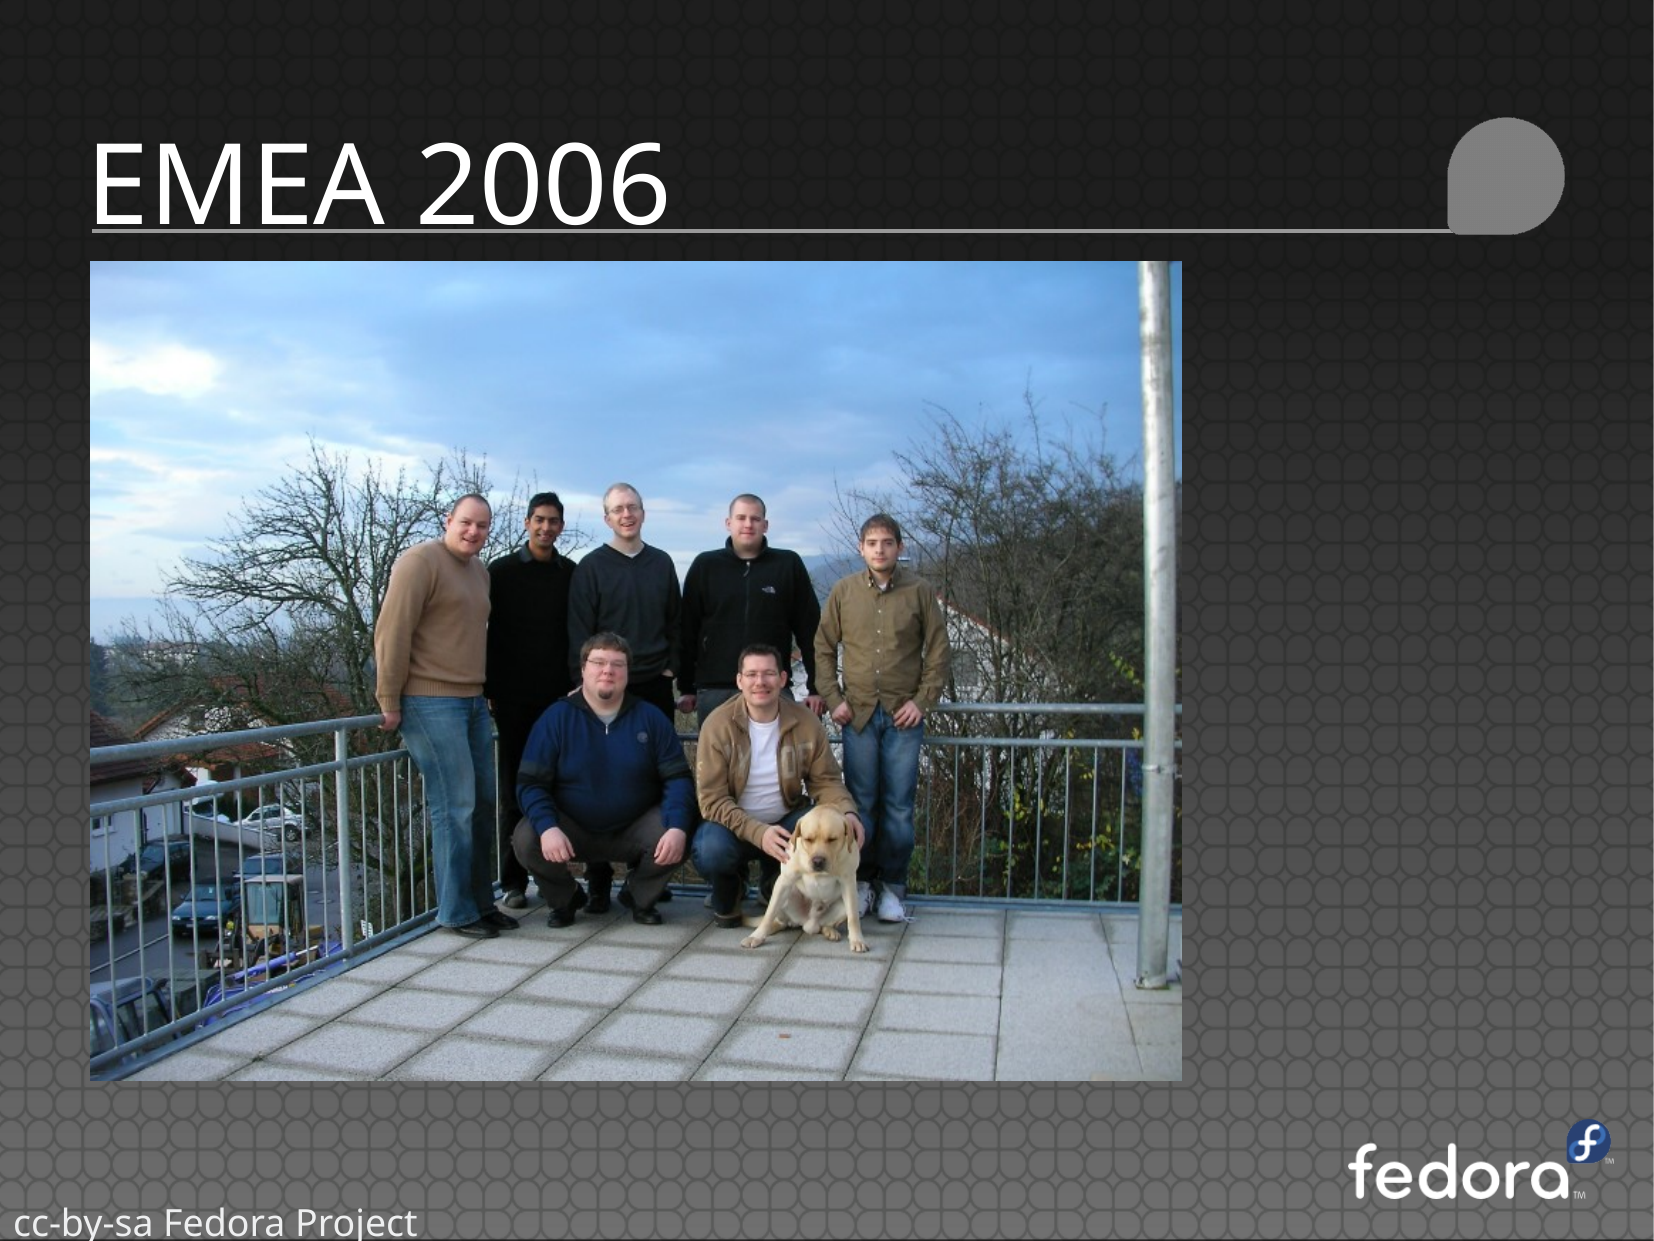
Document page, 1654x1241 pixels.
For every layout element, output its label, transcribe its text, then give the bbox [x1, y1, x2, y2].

text_box cc-by-sa Fedora Project [4, 1189, 427, 1241]
picture [0, 0, 1654, 1241]
title EMEA 2006 [86, 112, 1576, 249]
